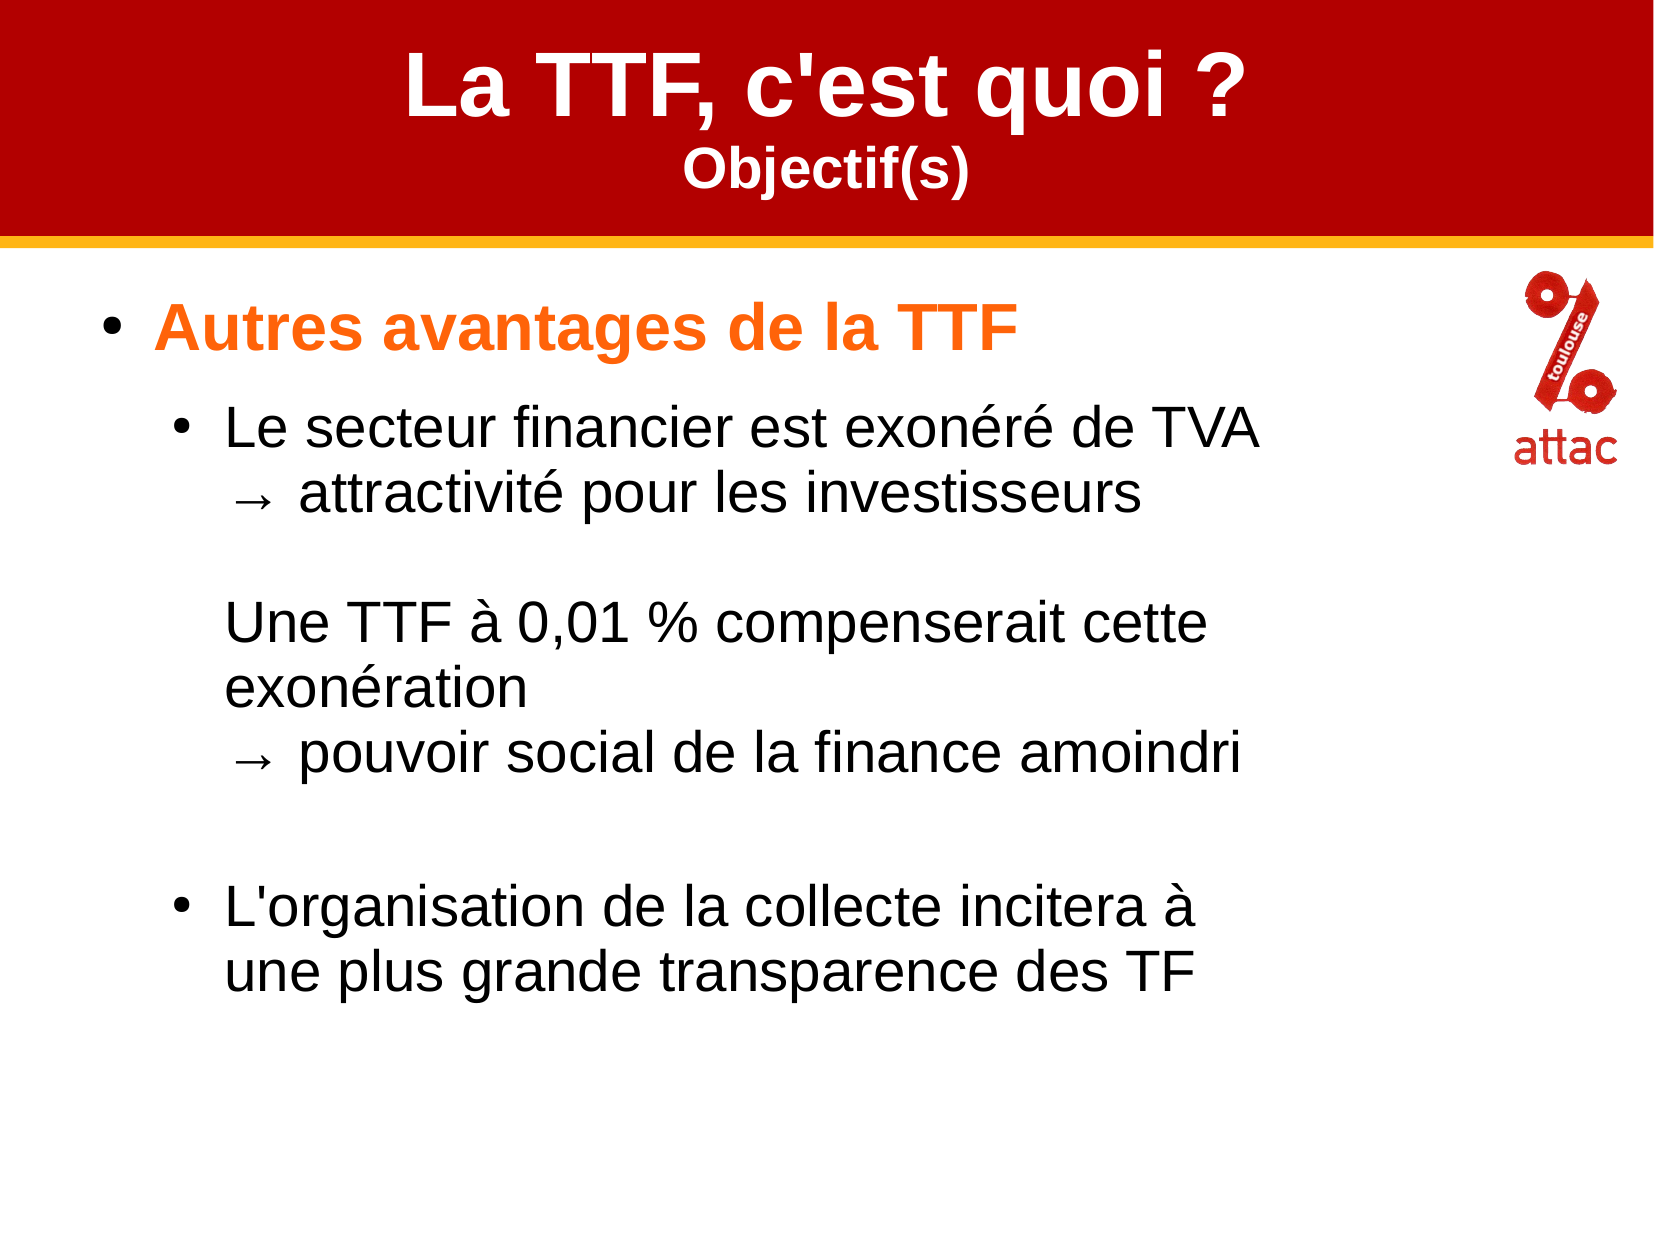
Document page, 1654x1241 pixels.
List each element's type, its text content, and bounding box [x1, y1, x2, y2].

list Autres avantages de la TTF Le secteur financier est exonéré de TVA → attractivité pour les investisseurs Une TTF à 0,01 % compenserait cette exonération → pouvoir social de la finance amoindri L'organisation de la collecte incitera à une plus grande transparence des TF [82, 290, 1506, 1109]
picture [1509, 265, 1625, 473]
title La TTF, c'est quoi ? Objectif(s) [82, 21, 1571, 214]
